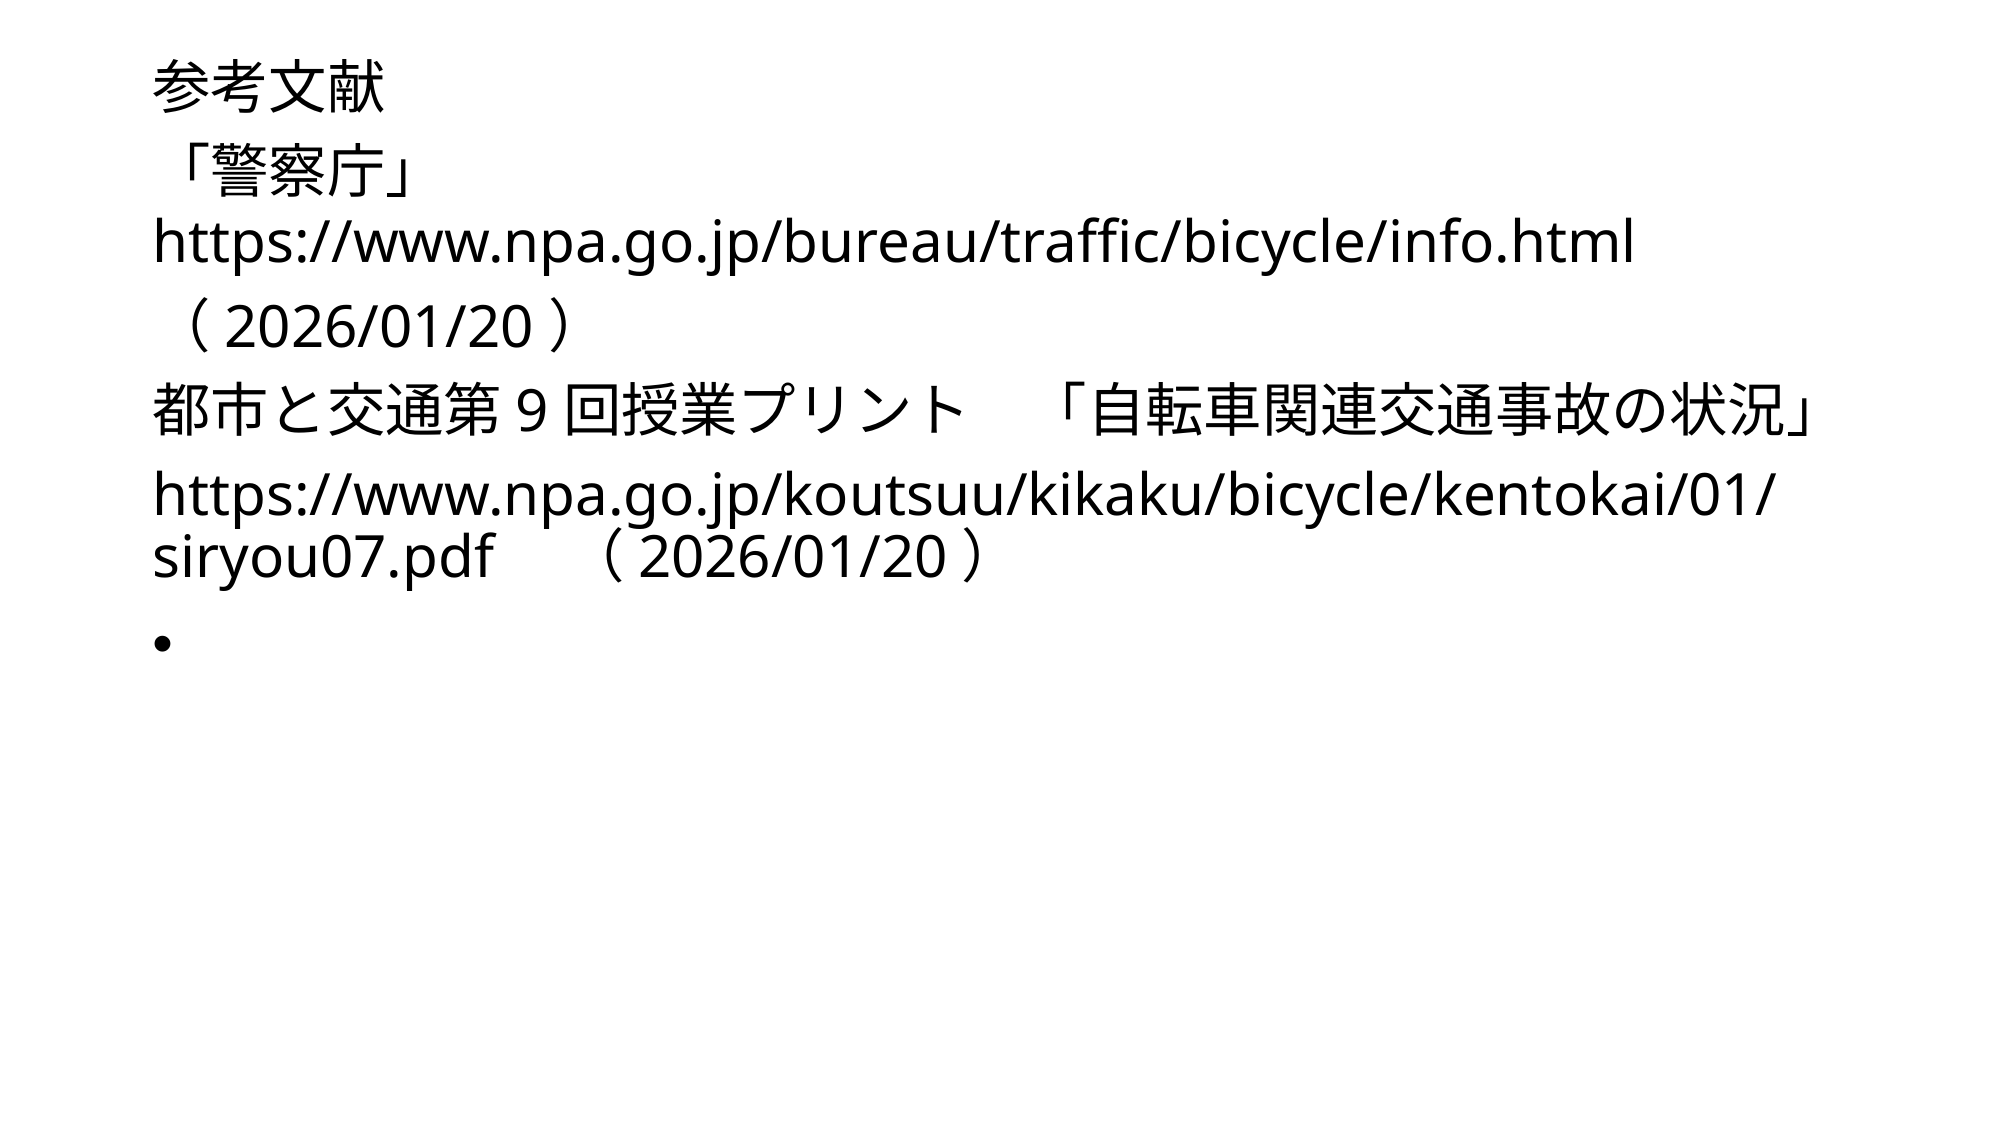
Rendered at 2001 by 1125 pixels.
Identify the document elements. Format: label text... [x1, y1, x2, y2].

list 参考文献 「警察庁」 https://www.npa.go.jp/bureau/traffic/bicycle/info.html （2026/01/20） 都市と交通第9回授業プリント 「自転車関連交通事故の状況」 https://www.npa.go.jp/koutsuu/kikaku/bicycle/kentokai/01/siryou07.pdf （2026/01/20） [137, 51, 1863, 1014]
